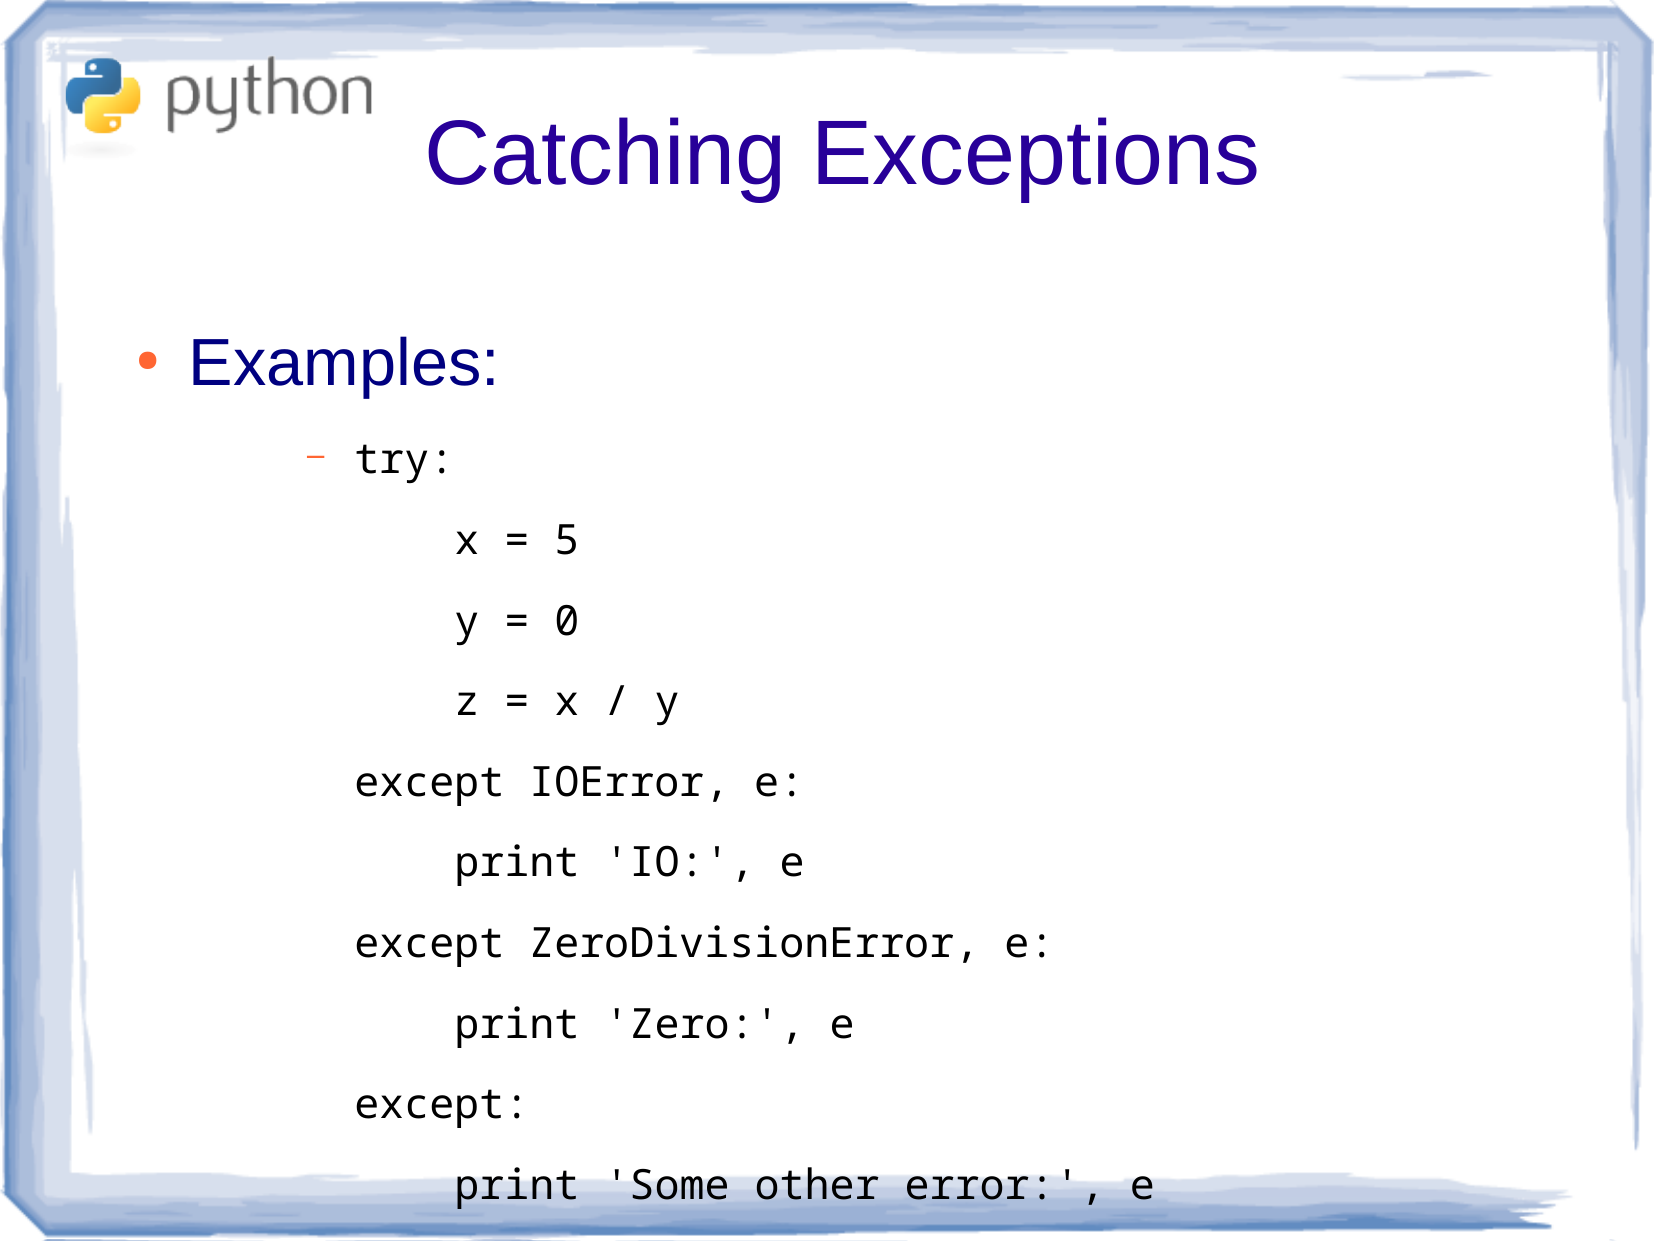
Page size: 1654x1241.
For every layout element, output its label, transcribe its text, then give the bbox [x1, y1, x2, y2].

list Examples: try: x = 5 y = 0 z = x / y except IOError, e: print 'IO:', e except ZeroDivisionError, e: print 'Zero:', e except: print 'Some other error:', e [118, 324, 1571, 1205]
title Catching Exceptions [82, 49, 1571, 257]
picture [0, 0, 1654, 1241]
